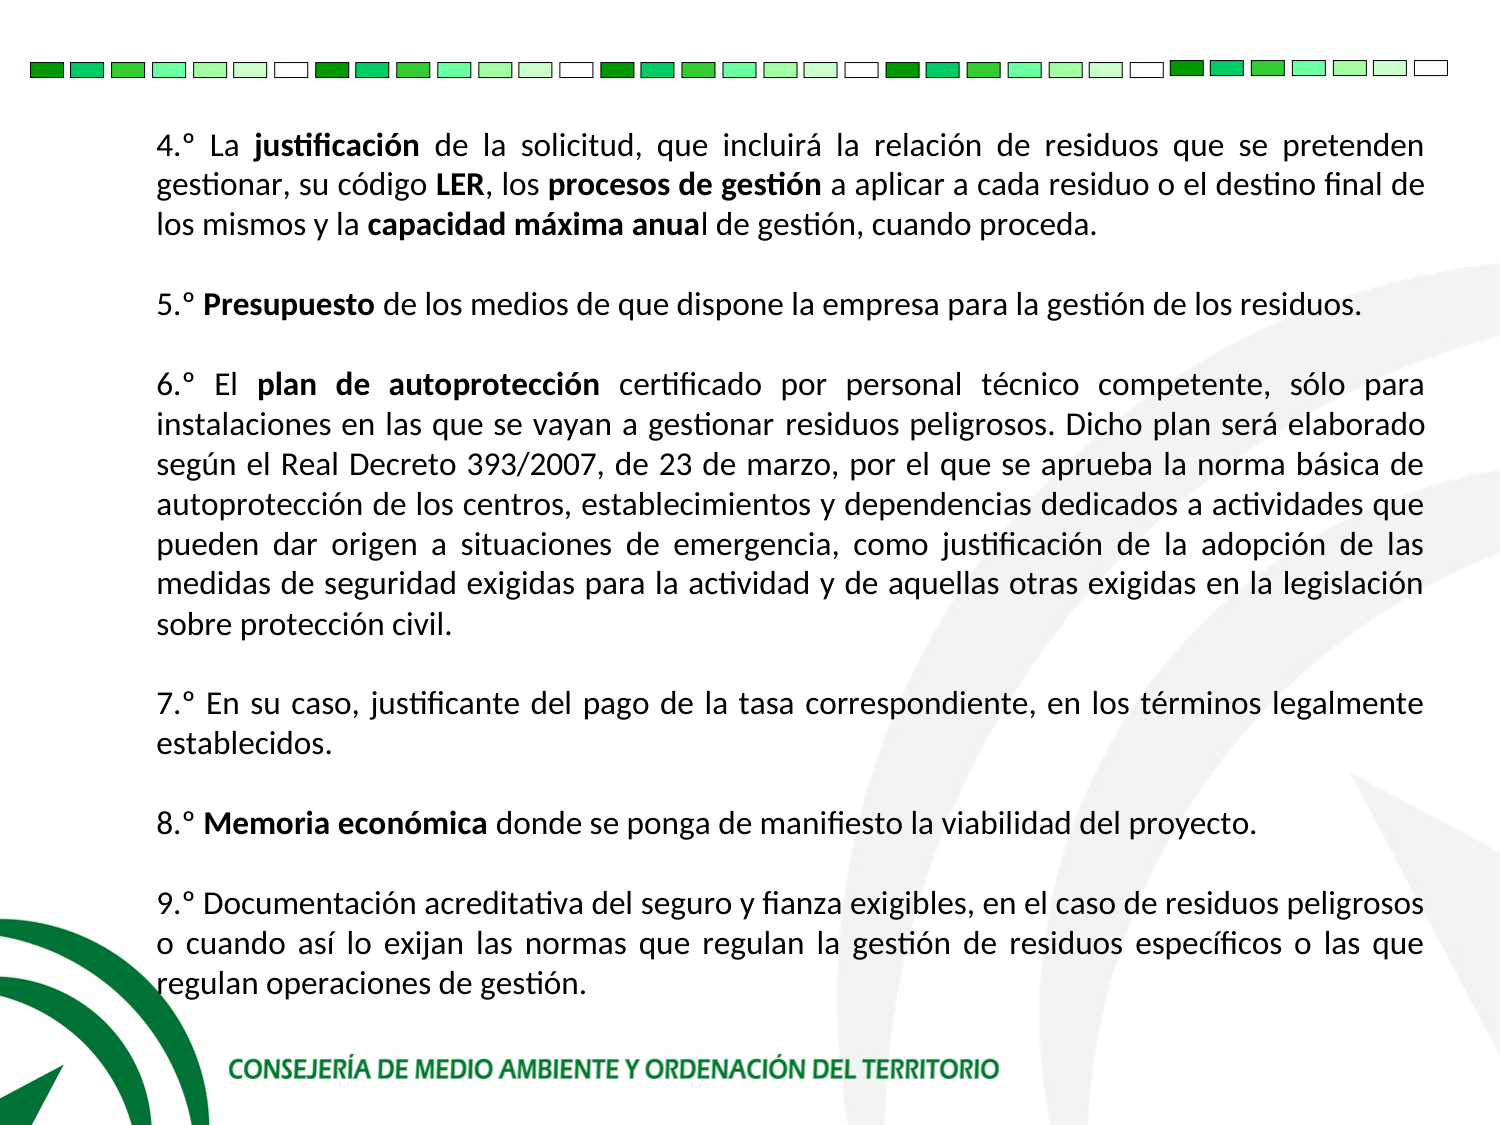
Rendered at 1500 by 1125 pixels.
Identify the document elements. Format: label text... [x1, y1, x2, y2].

text_box 4.º La justificación de la solicitud, que incluirá la relación de residuos que se pretenden gestionar, su código LER, los procesos de gestión a aplicar a cada residuo o el destino final de los mismos y la capacidad máxima anual de gestión, cuando proceda. 5.º Presupuesto de los medios de que dispone la empresa para la gestión de los residuos. 6.º El plan de autoprotección certificado por personal técnico competente, sólo para instalaciones en las que se vayan a gestionar residuos peligrosos. Dicho plan será elaborado según el Real Decreto 393/2007, de 23 de marzo, por el que se aprueba la norma básica de autoprotección de los centros, establecimientos y dependencias dedicados a actividades que pueden dar origen a situaciones de emergencia, como justificación de la adopción de las medidas de seguridad exigidas para la actividad y de aquellas otras exigidas en la legislación sobre protección civil. 7.º En su caso, justificante del pago de la tasa correspondiente, en los términos legalmente establecidos. 8.º Memoria económica donde se ponga de manifiesto la viabilidad del proyecto. 9.º Documentación acreditativa del seguro y fianza exigibles, en el caso de residuos peligrosos o cuando así lo exijan las normas que regulan la gestión de residuos específicos o las que regulan operaciones de gestión. [141, 35, 1441, 1009]
picture [0, 0, 1500, 1125]
